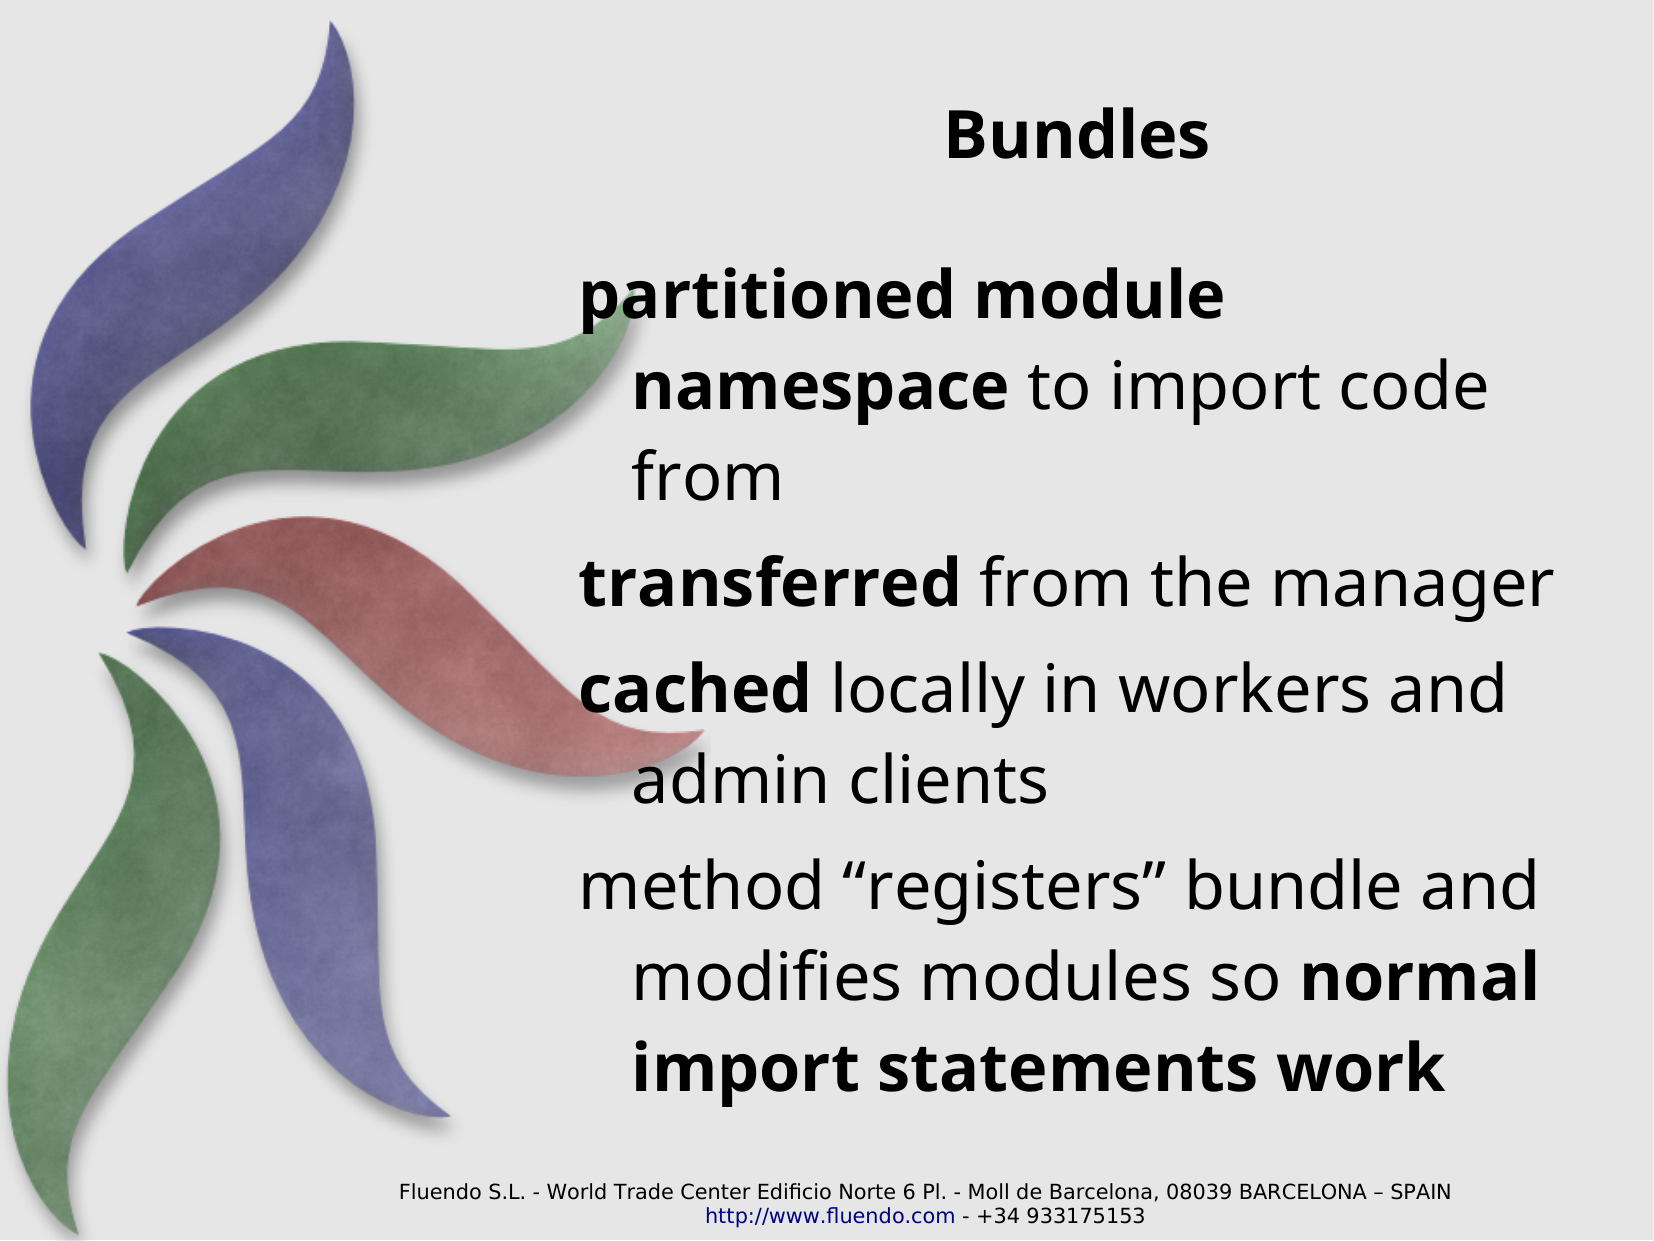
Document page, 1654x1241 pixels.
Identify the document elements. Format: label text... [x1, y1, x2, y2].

title Bundles [560, 58, 1595, 207]
list partitioned module namespace to import code from transferred from the manager cached locally in workers and admin clients method “registers” bundle and modifies modules so normal import statements work [560, 236, 1595, 1123]
picture [0, 0, 711, 1241]
